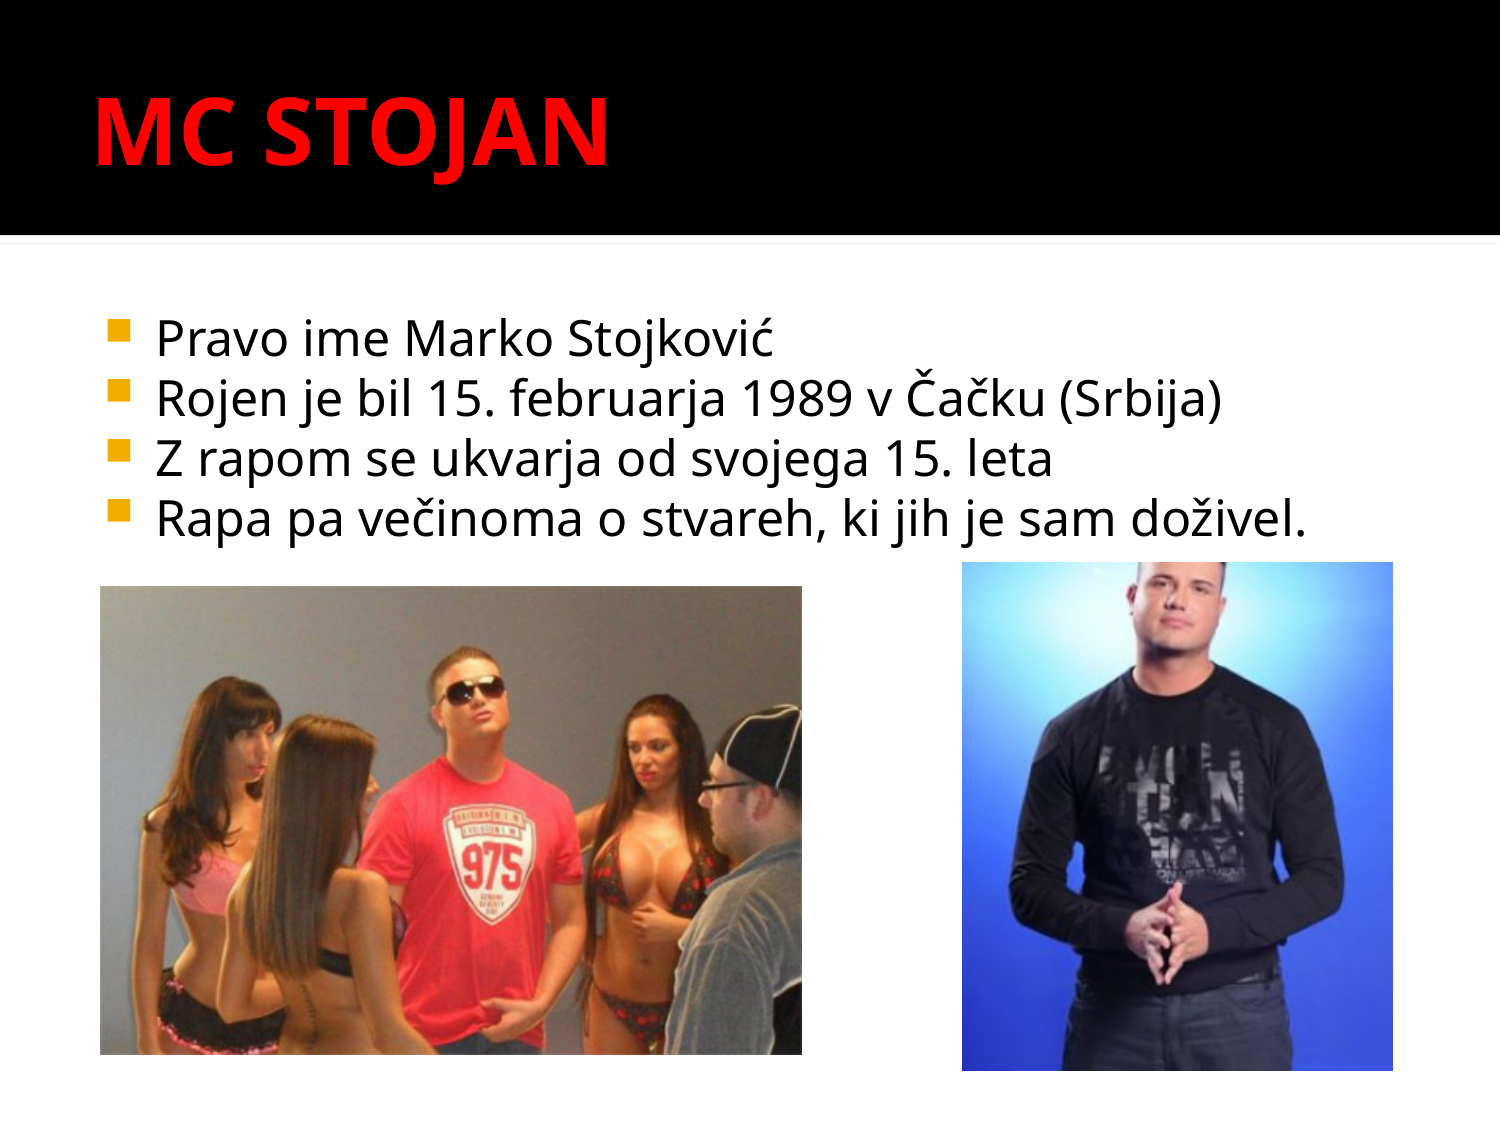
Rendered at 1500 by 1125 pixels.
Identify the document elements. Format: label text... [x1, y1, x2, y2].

picture [100, 586, 802, 1055]
picture [962, 562, 1393, 1071]
list Pravo ime Marko Stojković Rojen je bil 15. februarja 1989 v Čačku (Srbija) Z rapom se ukvarja od svojega 15. leta Rapa pa večinoma o stvareh, ki jih je sam doživel. [75, 291, 1425, 1050]
title MC STOJAN [75, 25, 1425, 231]
